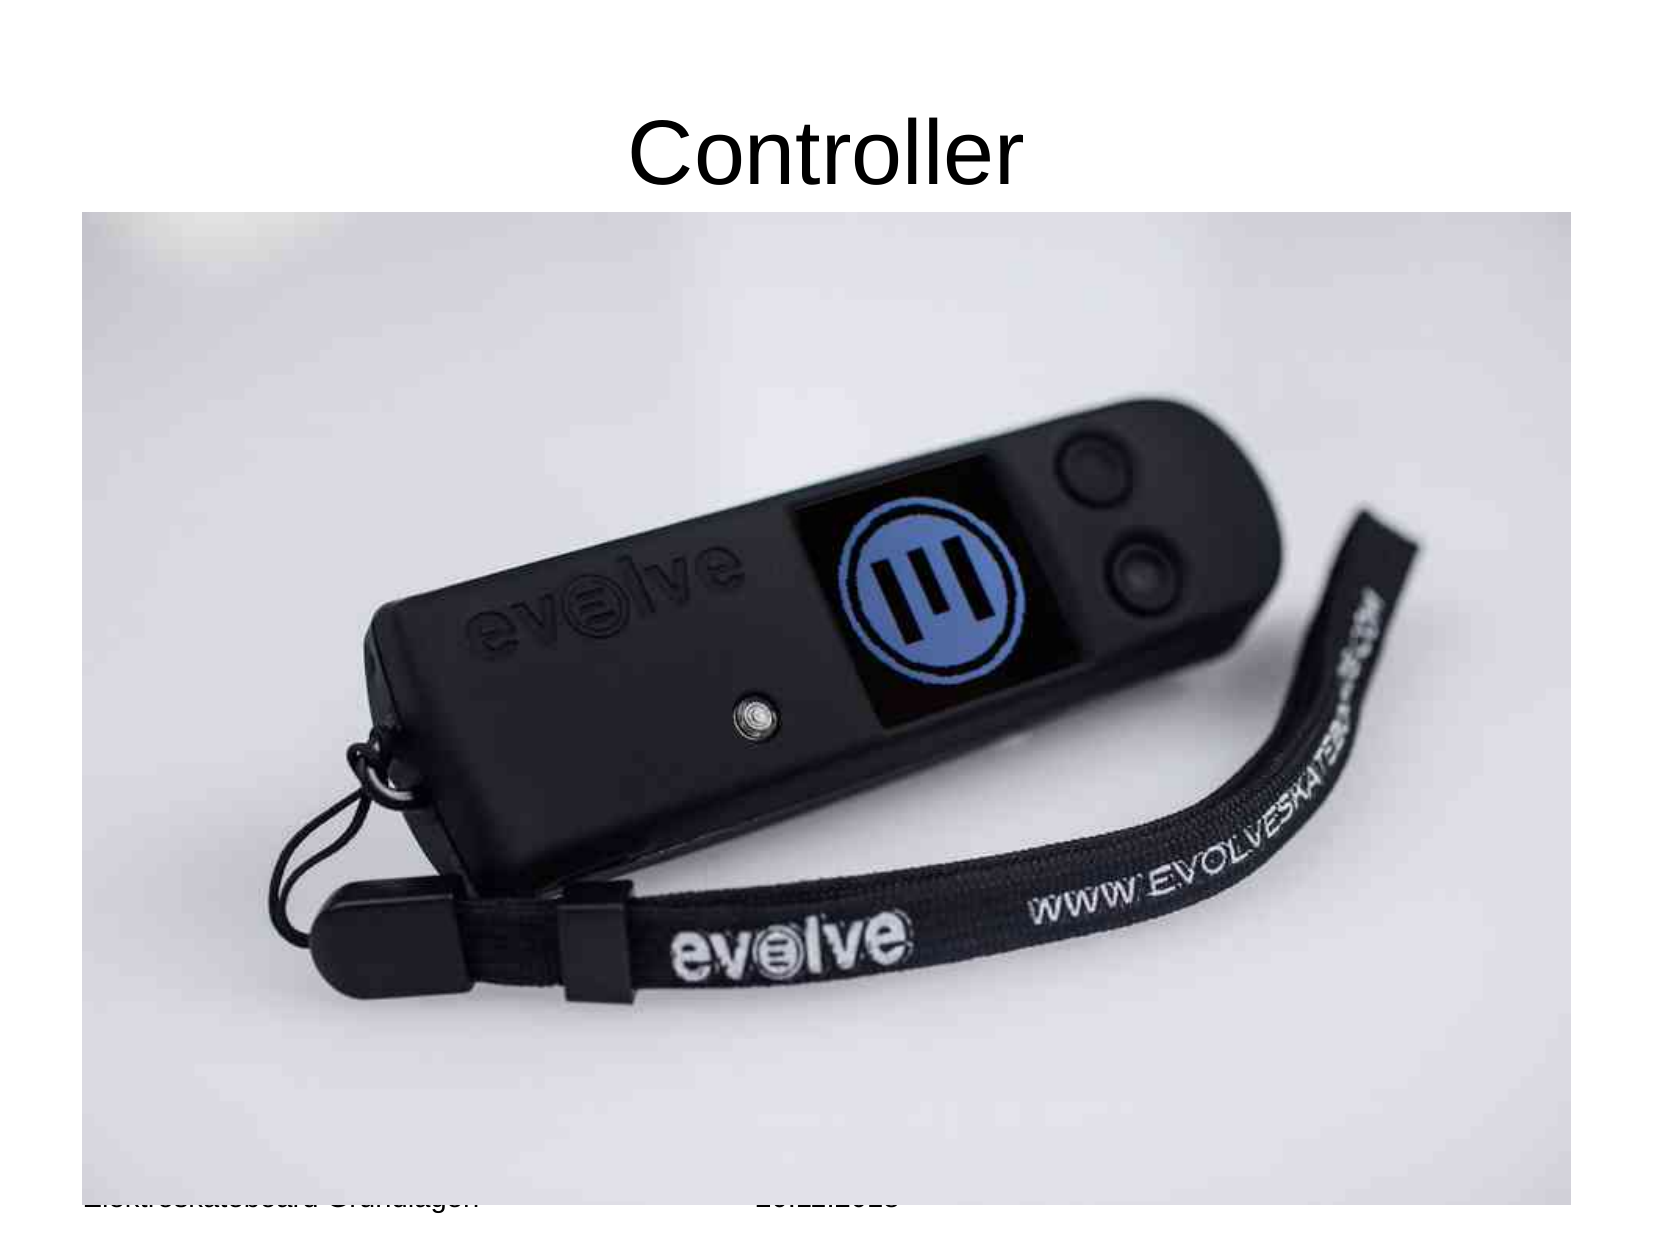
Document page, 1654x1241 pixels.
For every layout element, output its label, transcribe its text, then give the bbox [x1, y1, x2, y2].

picture [82, 212, 1571, 1205]
title Controller [82, 49, 1571, 212]
